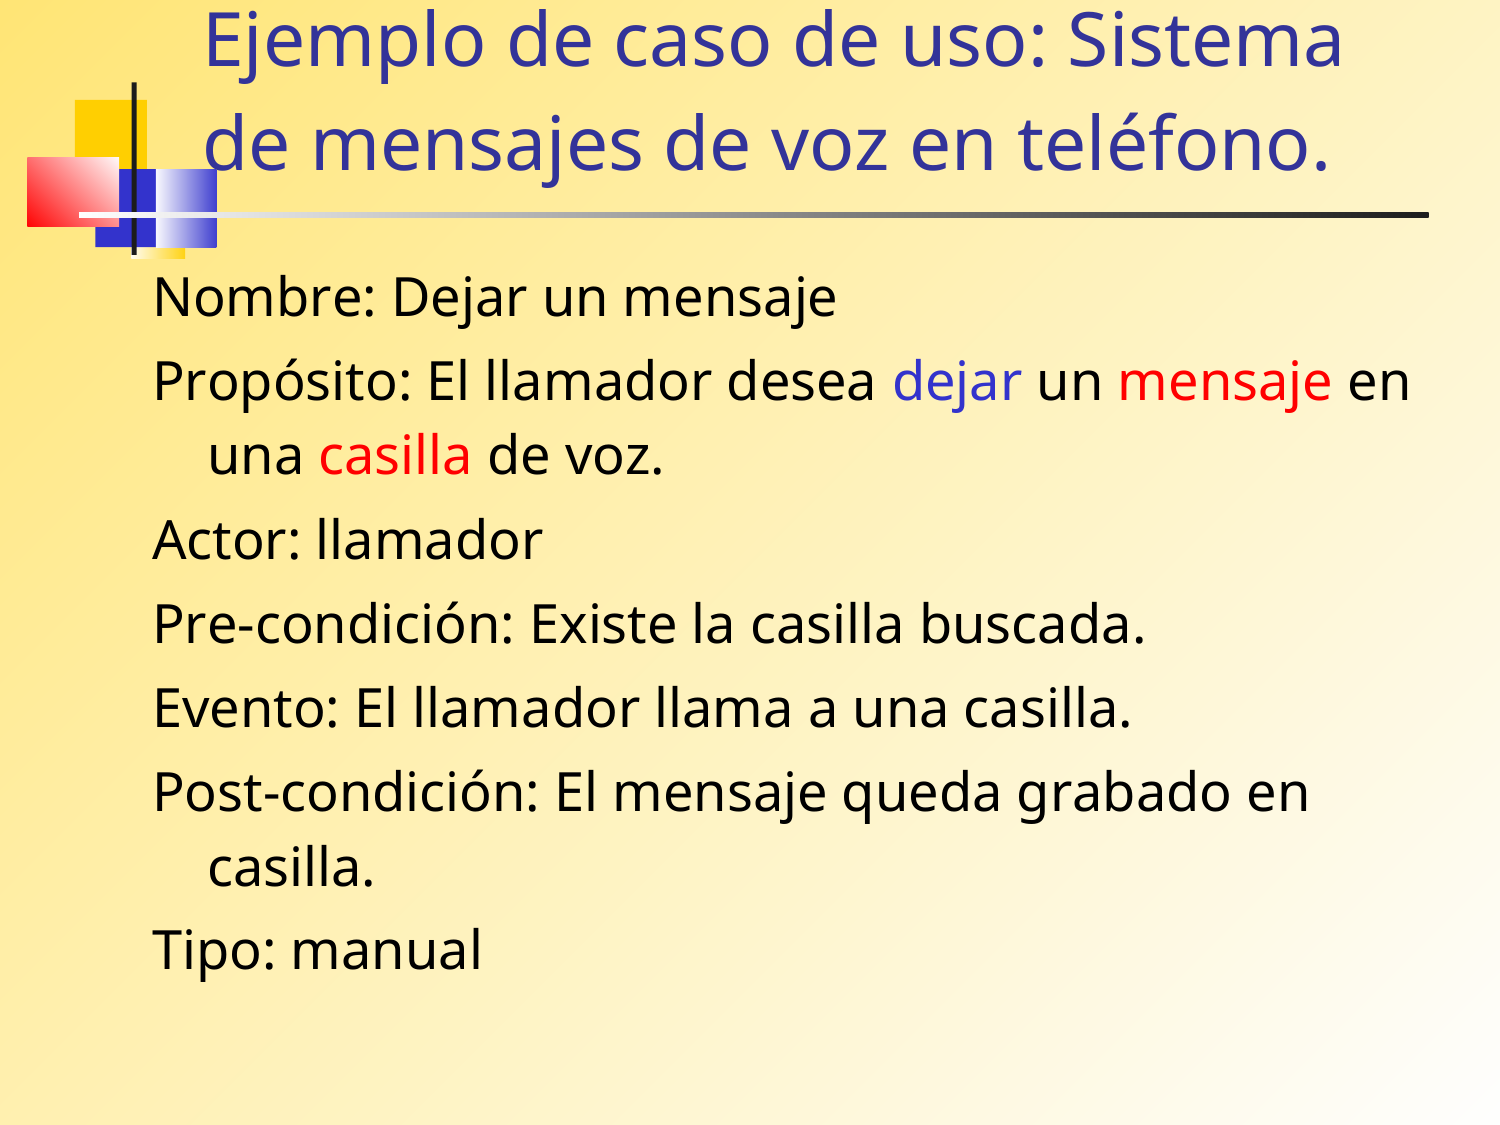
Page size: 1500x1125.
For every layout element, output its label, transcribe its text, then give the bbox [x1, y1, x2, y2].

title Ejemplo de caso de uso: Sistema de mensajes de voz en teléfono. [187, 2, 1465, 200]
list Nombre: Dejar un mensaje Propósito: El llamador desea dejar un mensaje en una casilla de voz. Actor: llamador Pre-condición: Existe la casilla buscada. Evento: El llamador llama a una casilla. Post-condición: El mensaje queda grabado en casilla. Tipo: manual [137, 249, 1462, 1028]
